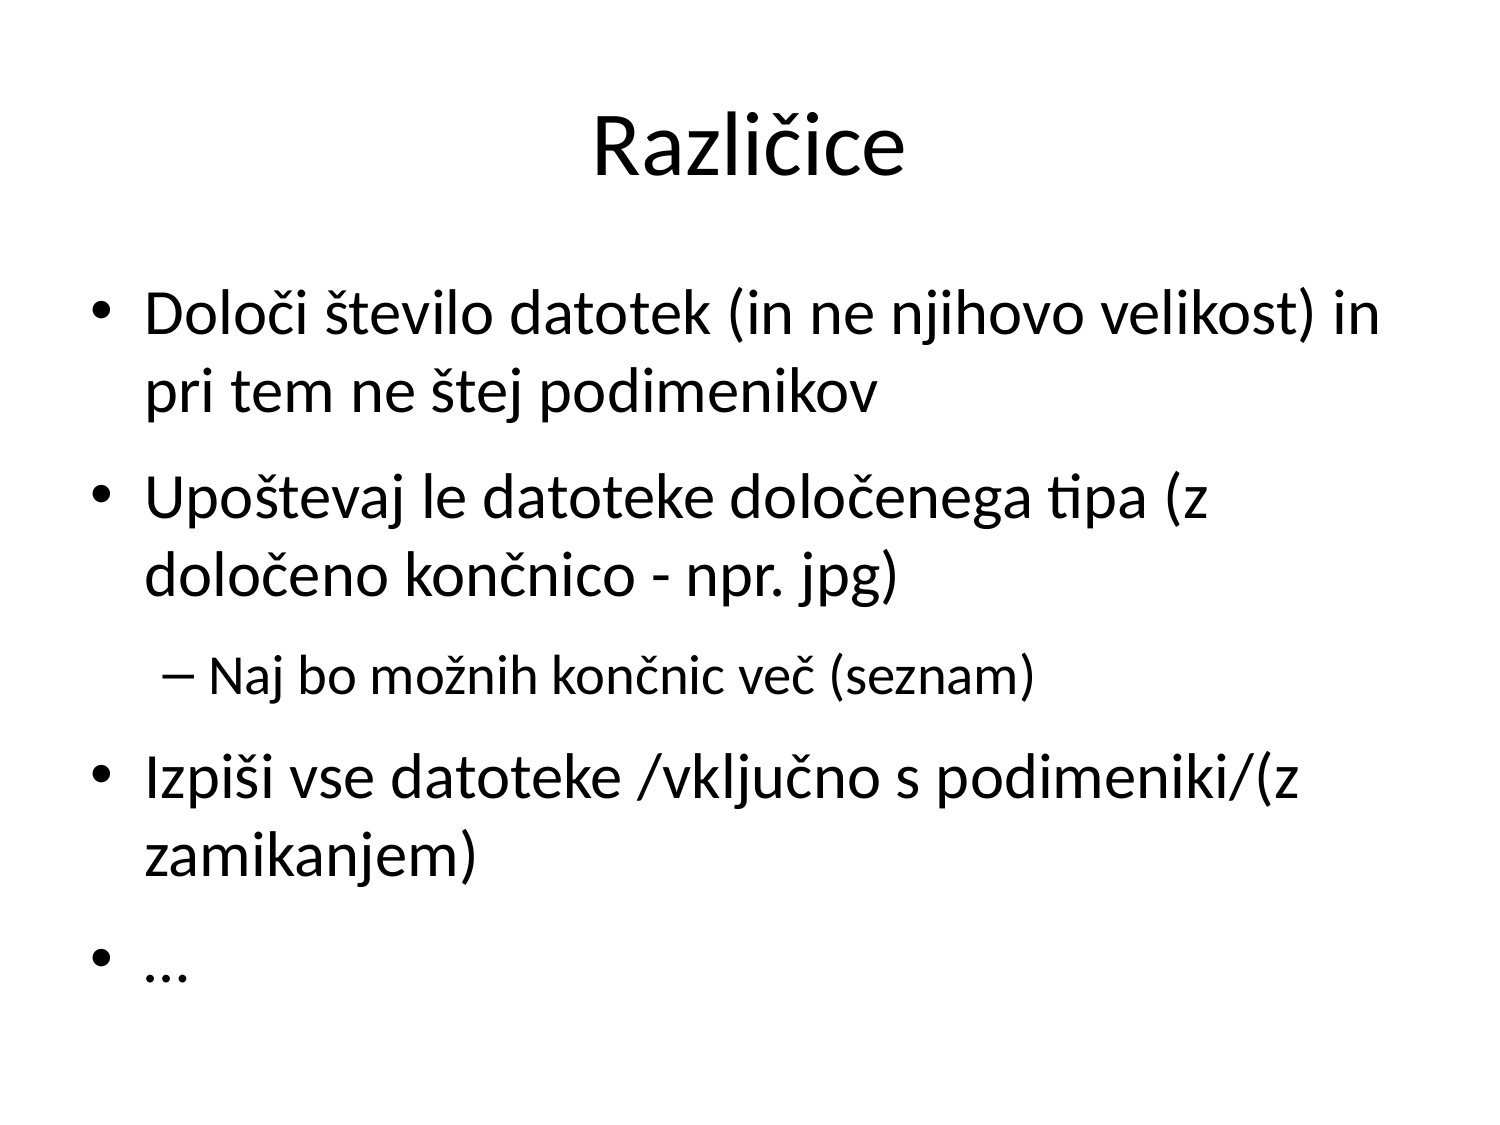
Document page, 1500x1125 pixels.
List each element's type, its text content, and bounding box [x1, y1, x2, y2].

title Različice [75, 45, 1425, 233]
list Določi število datotek (in ne njihovo velikost) in pri tem ne štej podimenikov Upoštevaj le datoteke določenega tipa (z določeno končnico - npr. jpg) Naj bo možnih končnic več (seznam) Izpiši vse datoteke /vključno s podimeniki/(z zamikanjem) … [75, 262, 1425, 1005]
